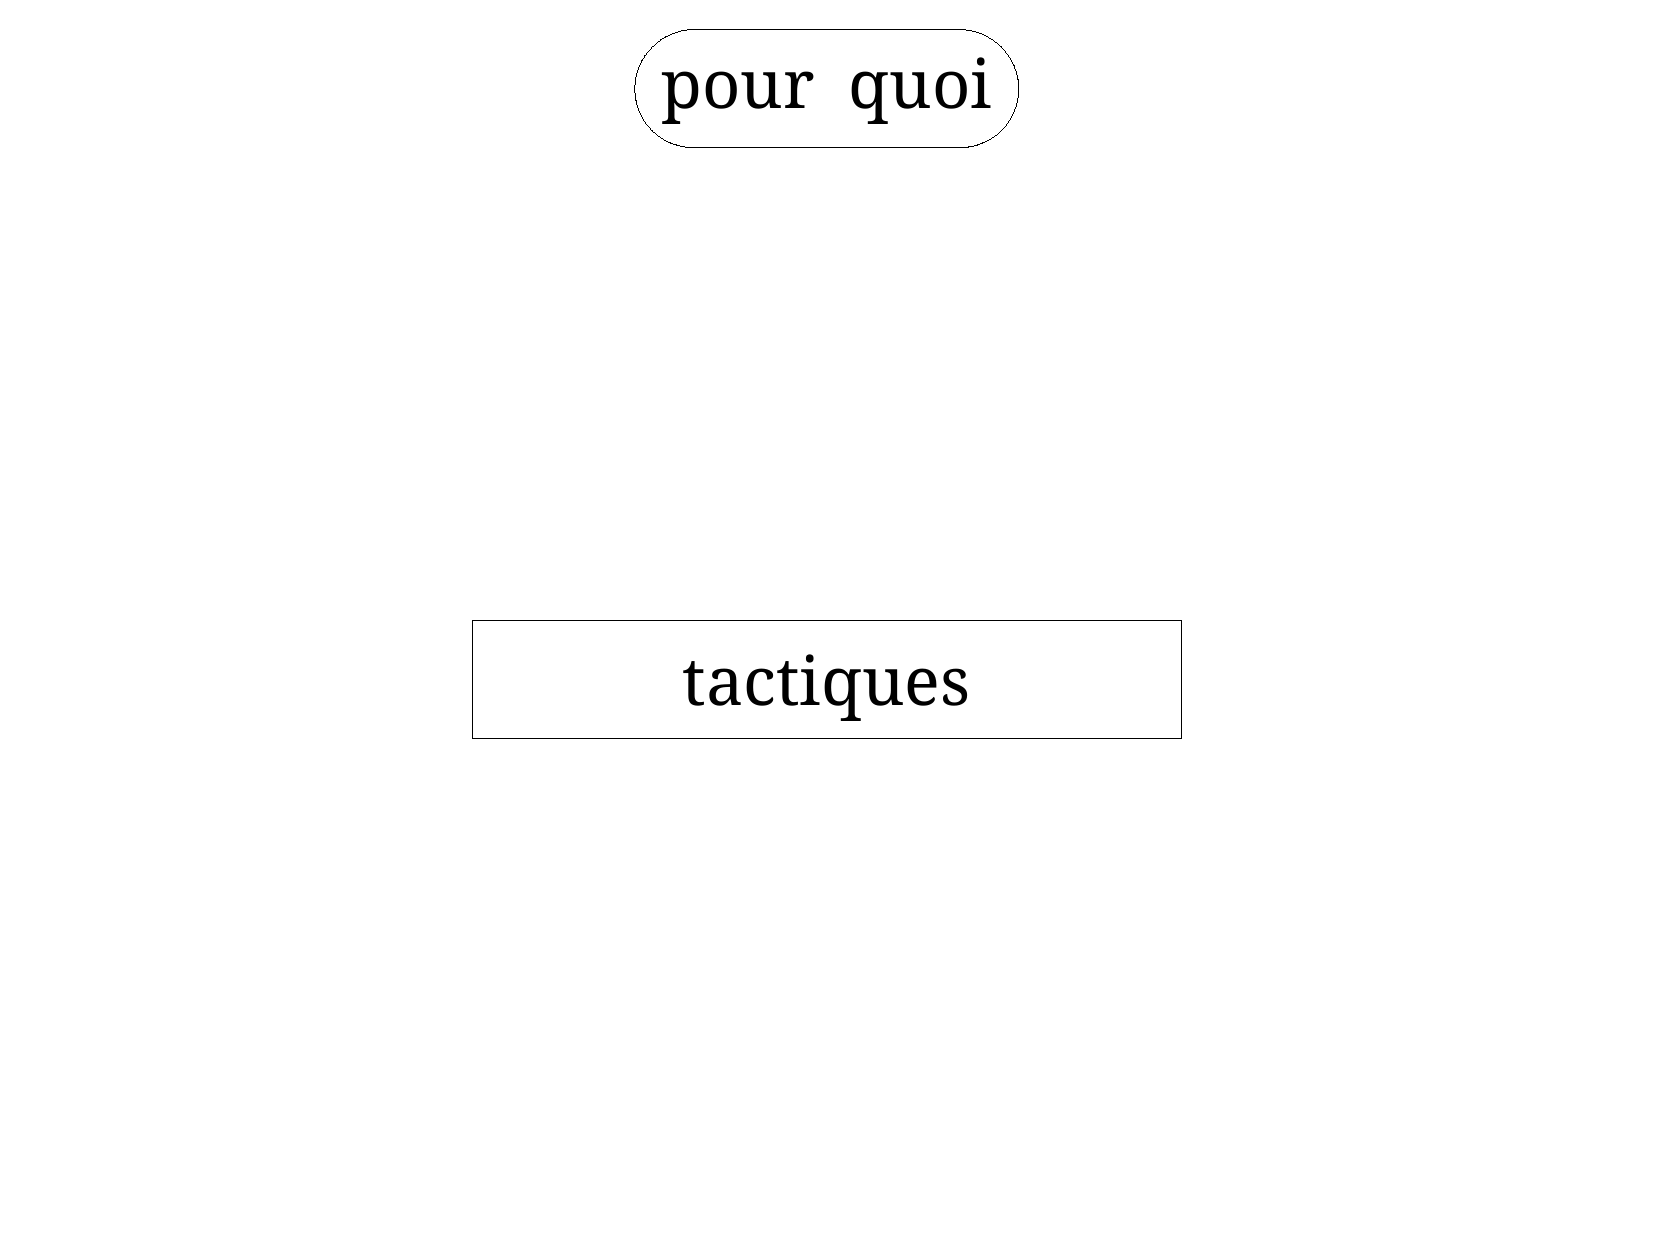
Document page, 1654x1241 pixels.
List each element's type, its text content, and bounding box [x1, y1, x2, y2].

text_box tactiques [472, 620, 1182, 739]
text_box pour quoi [634, 29, 1019, 148]
